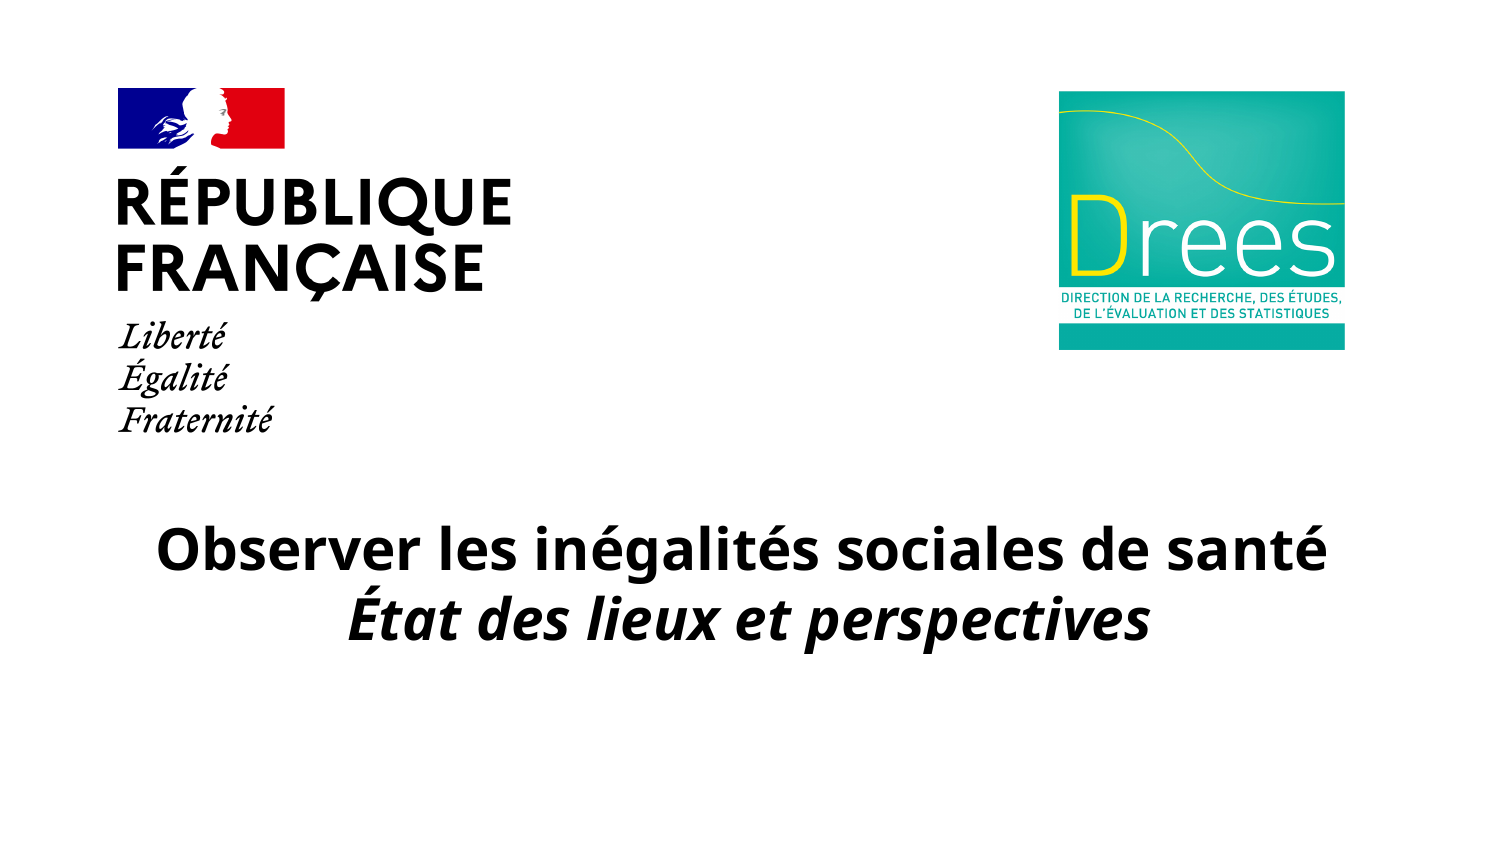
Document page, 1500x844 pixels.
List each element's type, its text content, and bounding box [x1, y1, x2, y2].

picture [88, 59, 532, 502]
picture [1058, 91, 1345, 350]
text_box Observer les inégalités sociales de santé État des lieux et perspectives [140, 504, 1360, 660]
